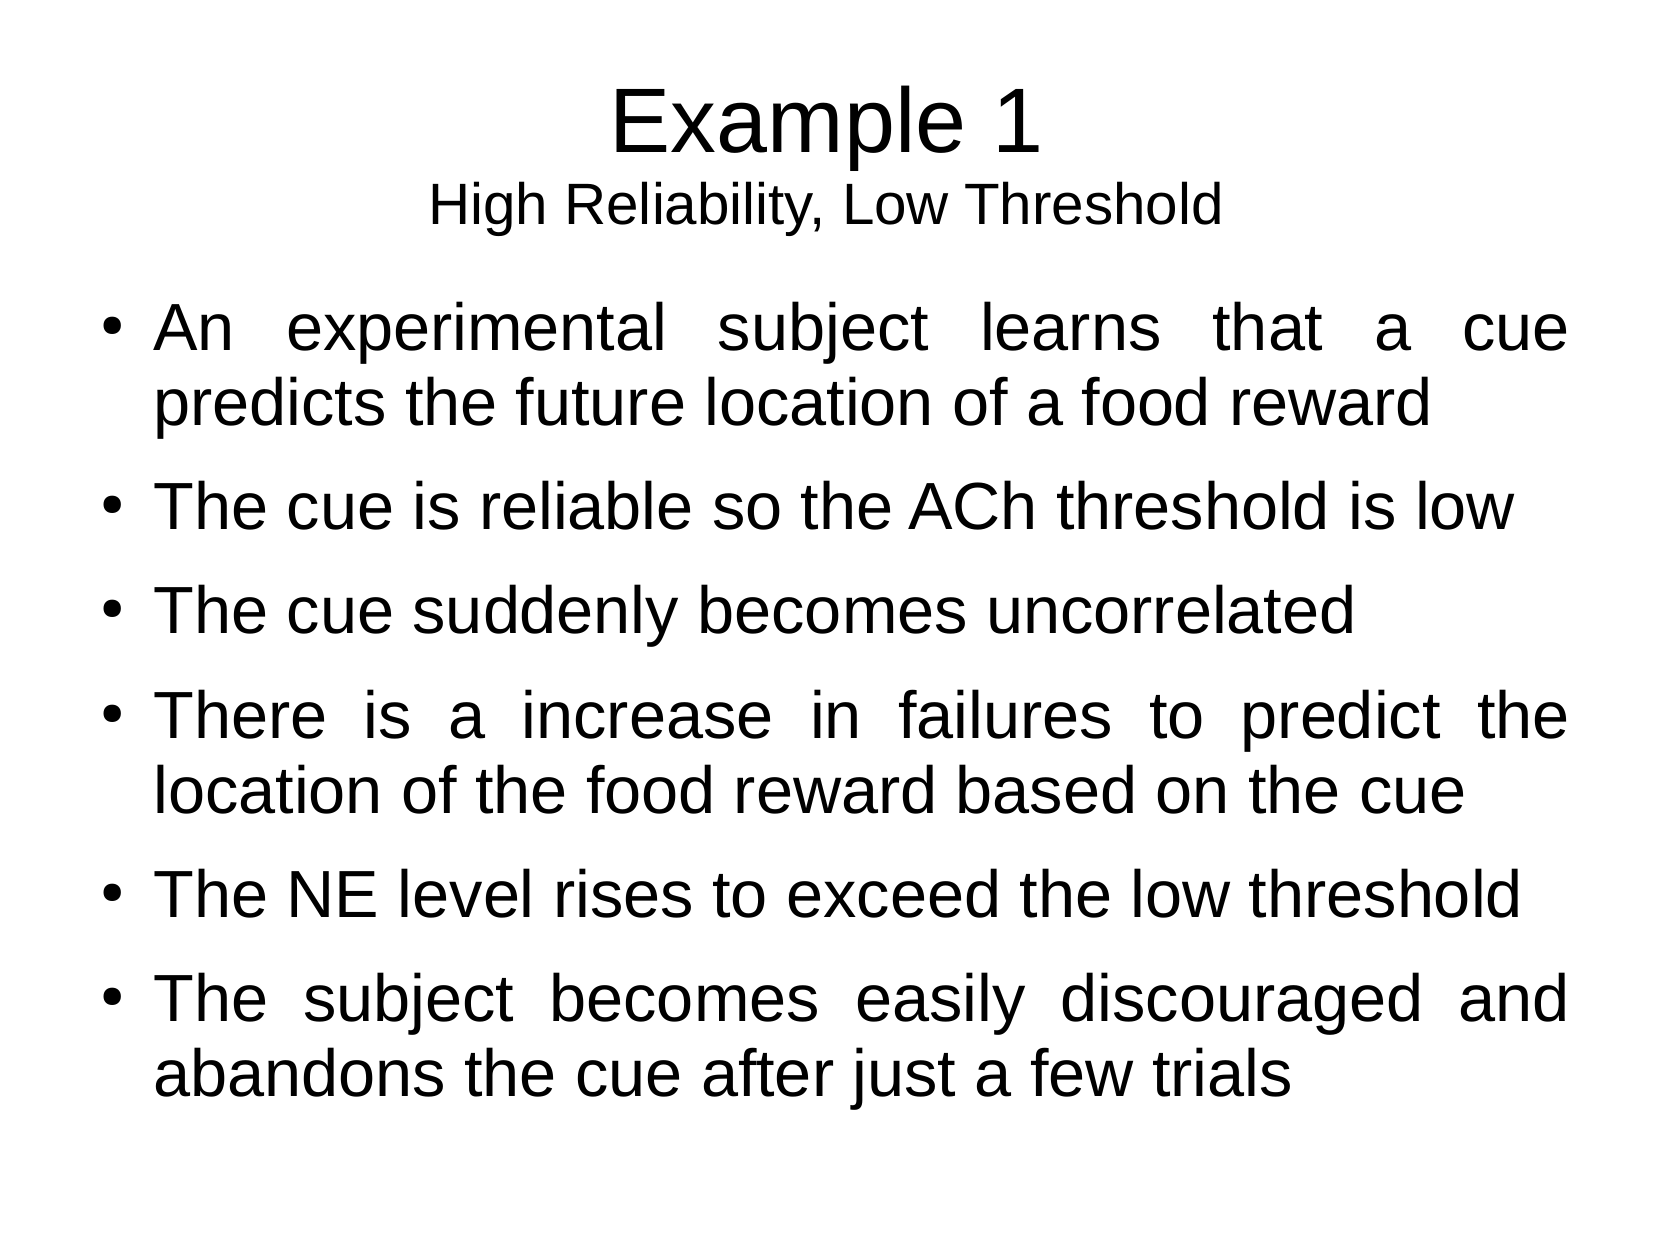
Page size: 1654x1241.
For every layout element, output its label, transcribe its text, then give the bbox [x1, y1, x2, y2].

title Example 1 High Reliability, Low Threshold [82, 56, 1571, 250]
list An experimental subject learns that a cue predicts the future location of a food reward The cue is reliable so the ACh threshold is low The cue suddenly becomes uncorrelated There is a increase in failures to predict the location of the food reward based on the cue The NE level rises to exceed the low threshold The subject becomes easily discouraged and abandons the cue after just a few trials [82, 290, 1571, 1111]
